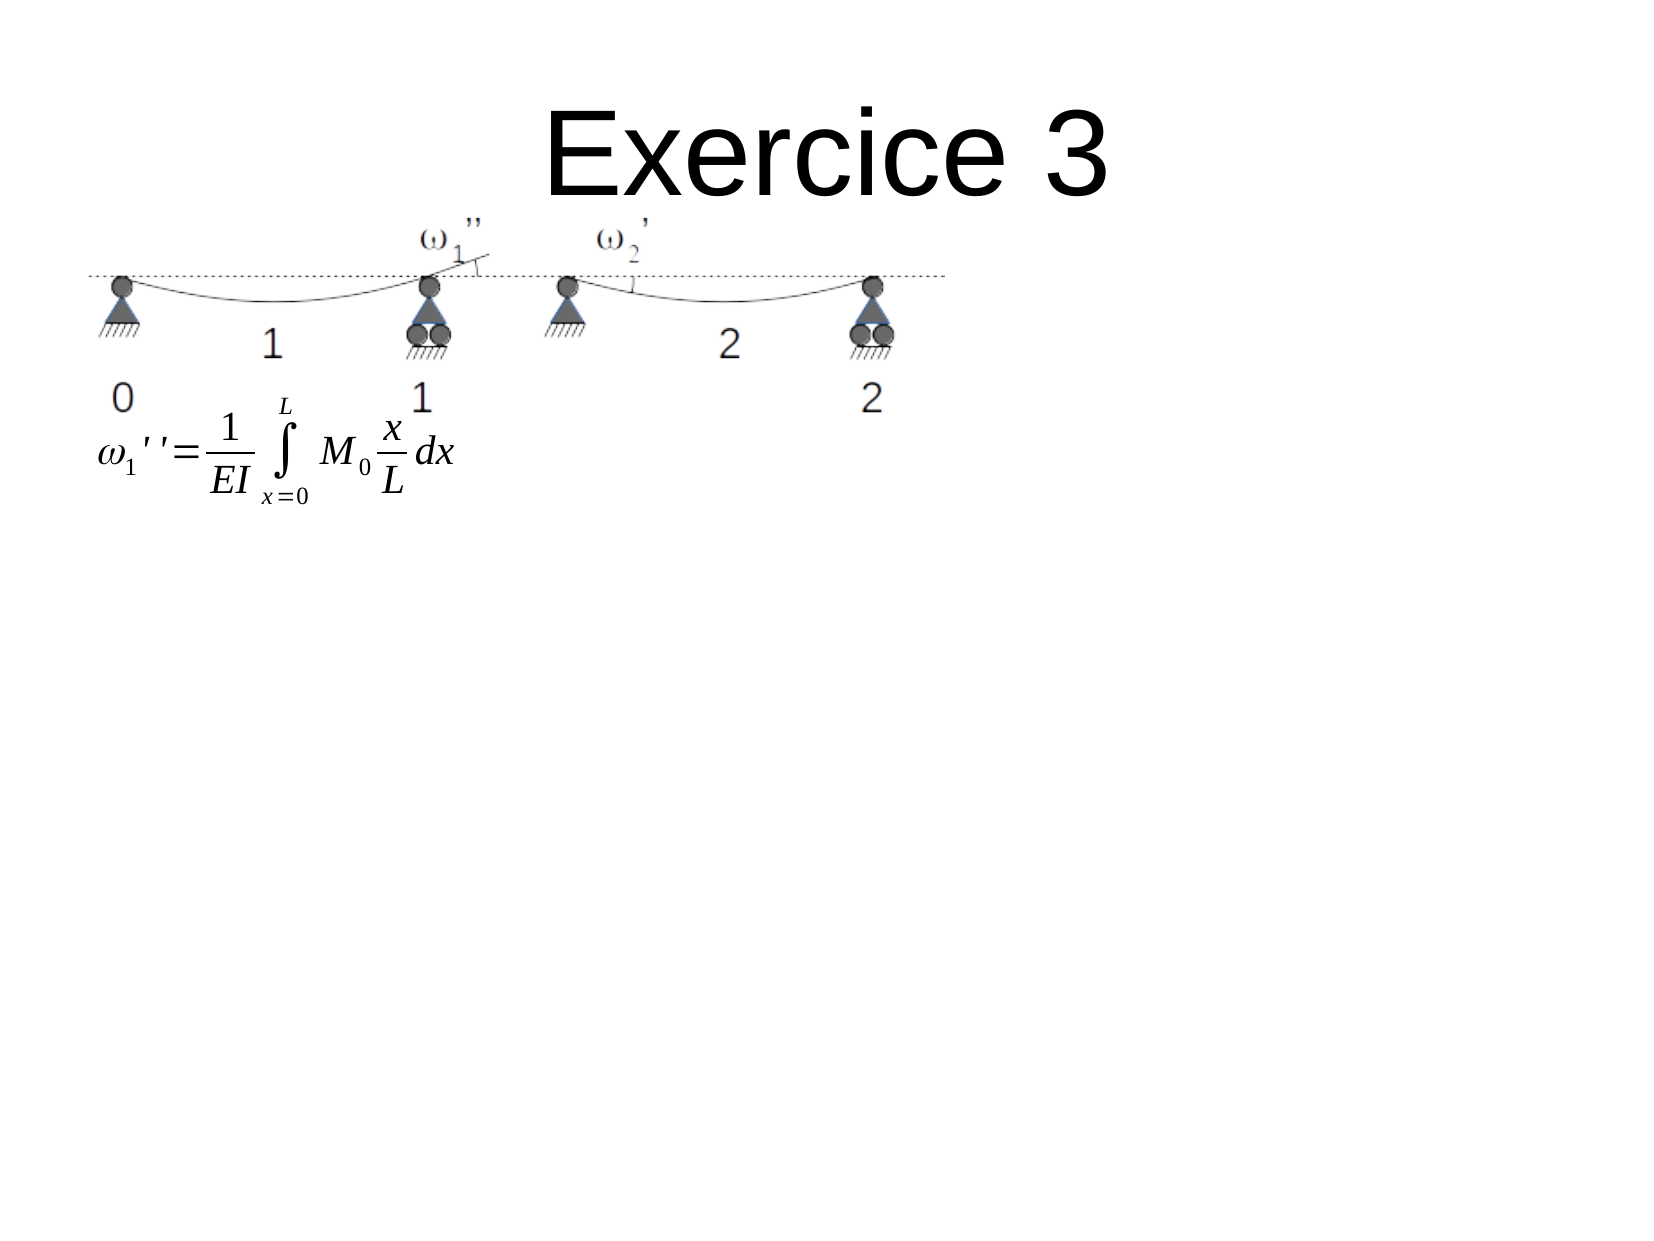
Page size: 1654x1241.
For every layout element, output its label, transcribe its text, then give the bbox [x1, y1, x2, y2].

title Exercice 3 [82, 49, 1571, 257]
chart [88, 431, 462, 510]
picture [88, 200, 945, 431]
